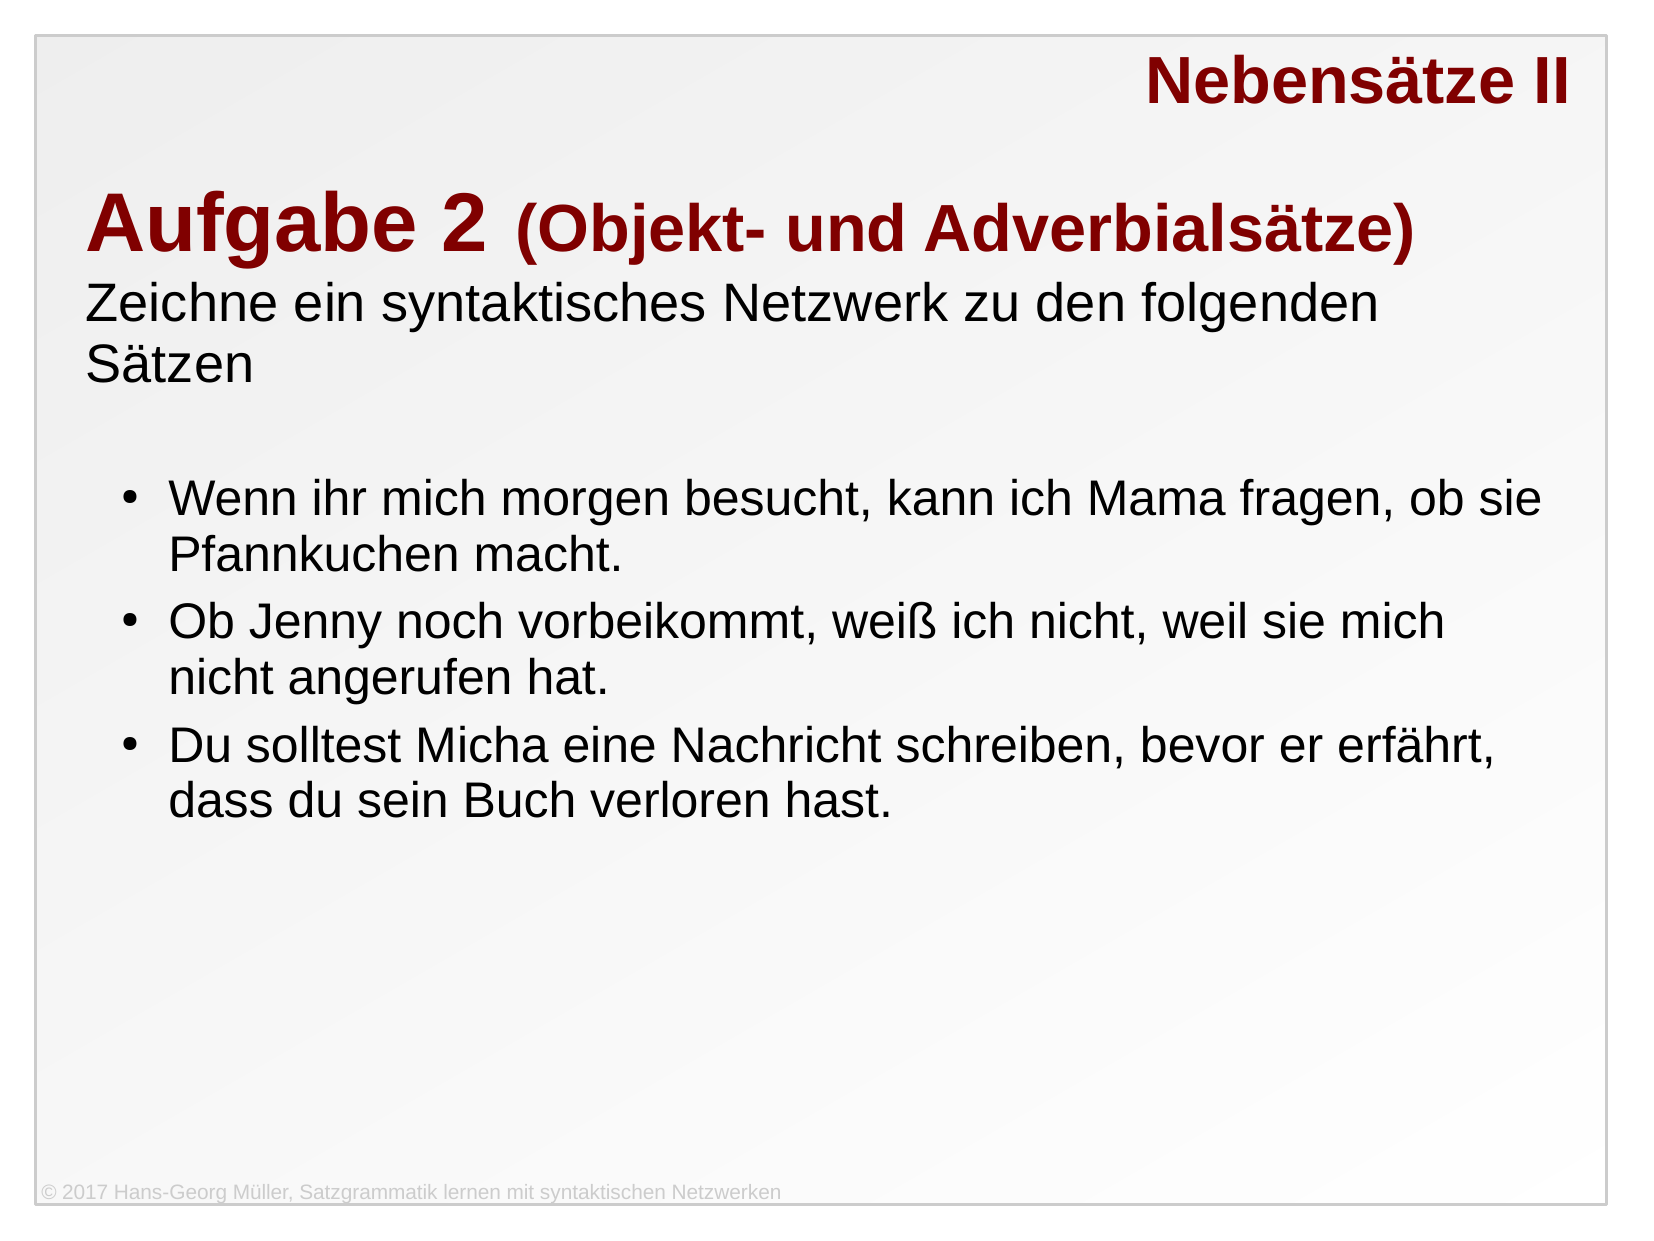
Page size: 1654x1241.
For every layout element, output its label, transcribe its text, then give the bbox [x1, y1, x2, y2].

text_box Aufgabe 2 (Objekt- und Adverbialsätze) Zeichne ein syntaktisches Netzwerk zu den folgenden Sätzen [70, 153, 1571, 430]
text_box Wenn ihr mich morgen besucht, kann ich Mama fragen, ob sie Pfannkuchen macht. Ob Jenny noch vorbeikommt, weiß ich nicht, weil sie mich nicht angerufen hat. Du solltest Micha eine Nachricht schreiben, bevor er erfährt, dass du sein Buch verloren hast. [106, 462, 1560, 1193]
title Nebensätze II [82, 43, 1572, 193]
